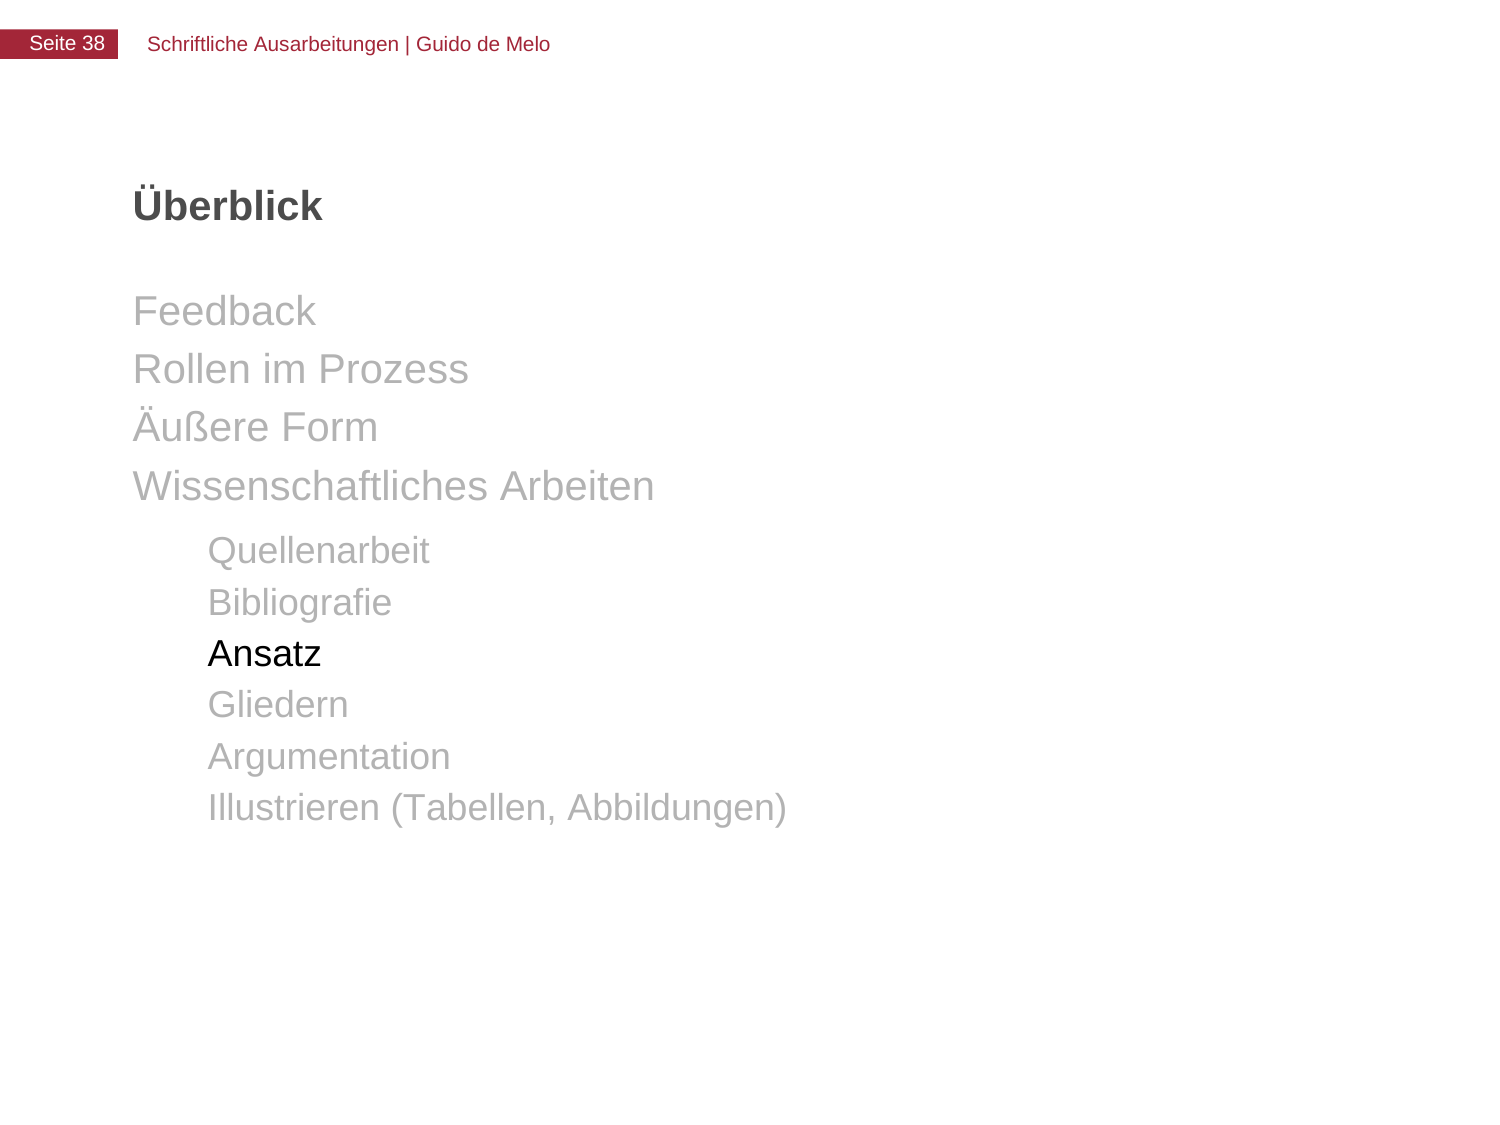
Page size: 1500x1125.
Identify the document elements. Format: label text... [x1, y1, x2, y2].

title Überblick [132, 149, 1413, 258]
list Feedback Rollen im Prozess Äußere Form Wissenschaftliches Arbeiten Quellenarbeit Bibliografie Ansatz Gliedern Argumentation Illustrieren (Tabellen, Abbildungen) [132, 287, 1371, 888]
